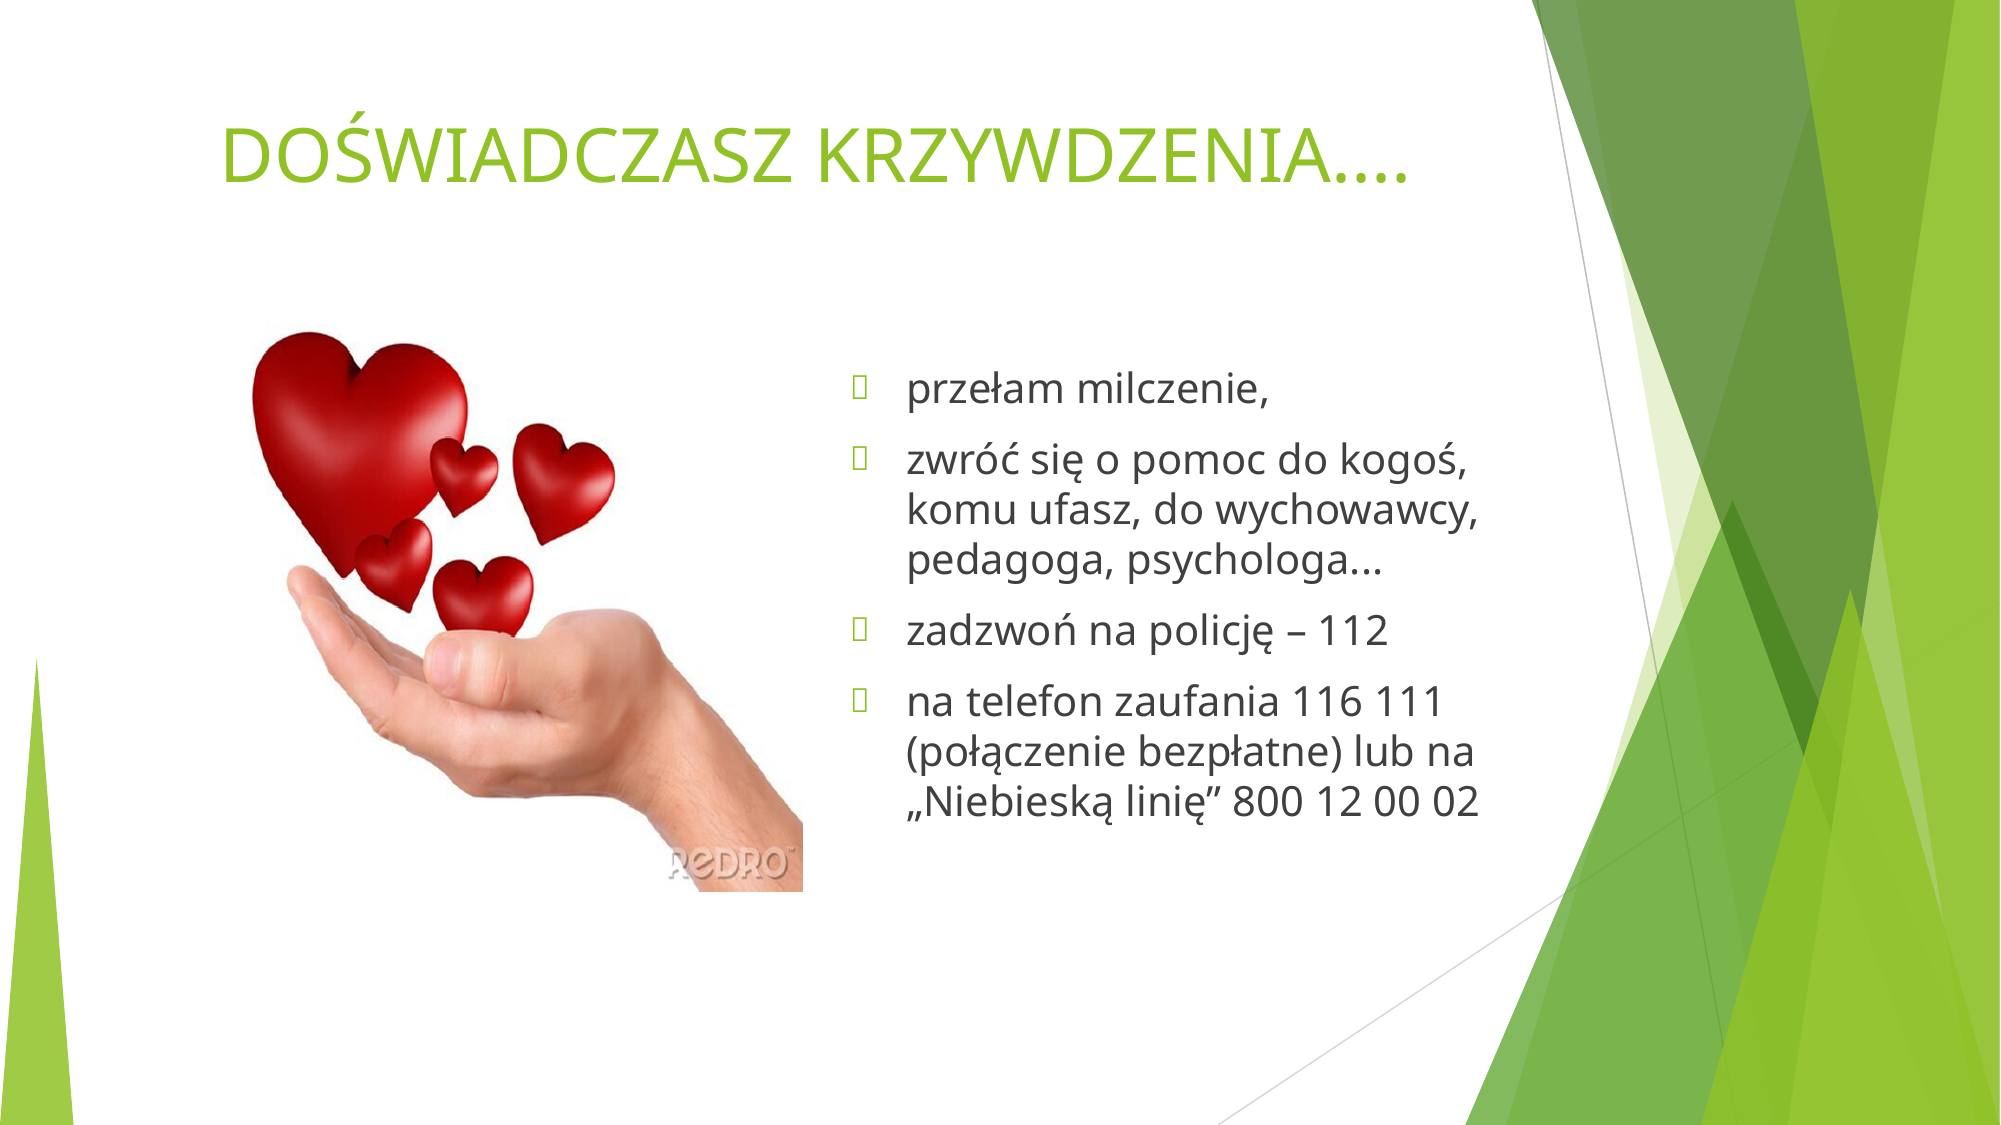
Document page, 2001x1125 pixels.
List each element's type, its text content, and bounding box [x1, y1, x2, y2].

picture [144, 266, 803, 892]
list przełam milczenie, zwróć się o pomoc do kogoś, komu ufasz, do wychowawcy, pedagoga, psychologa... zadzwoń na policję – 112 na telefon zaufania 116 111 (połączenie bezpłatne) lub na „Niebieską linię” 800 12 00 02 [834, 354, 1522, 992]
title DOŚWIADCZASZ KRZYWDZENIA.... [111, 99, 1522, 317]
